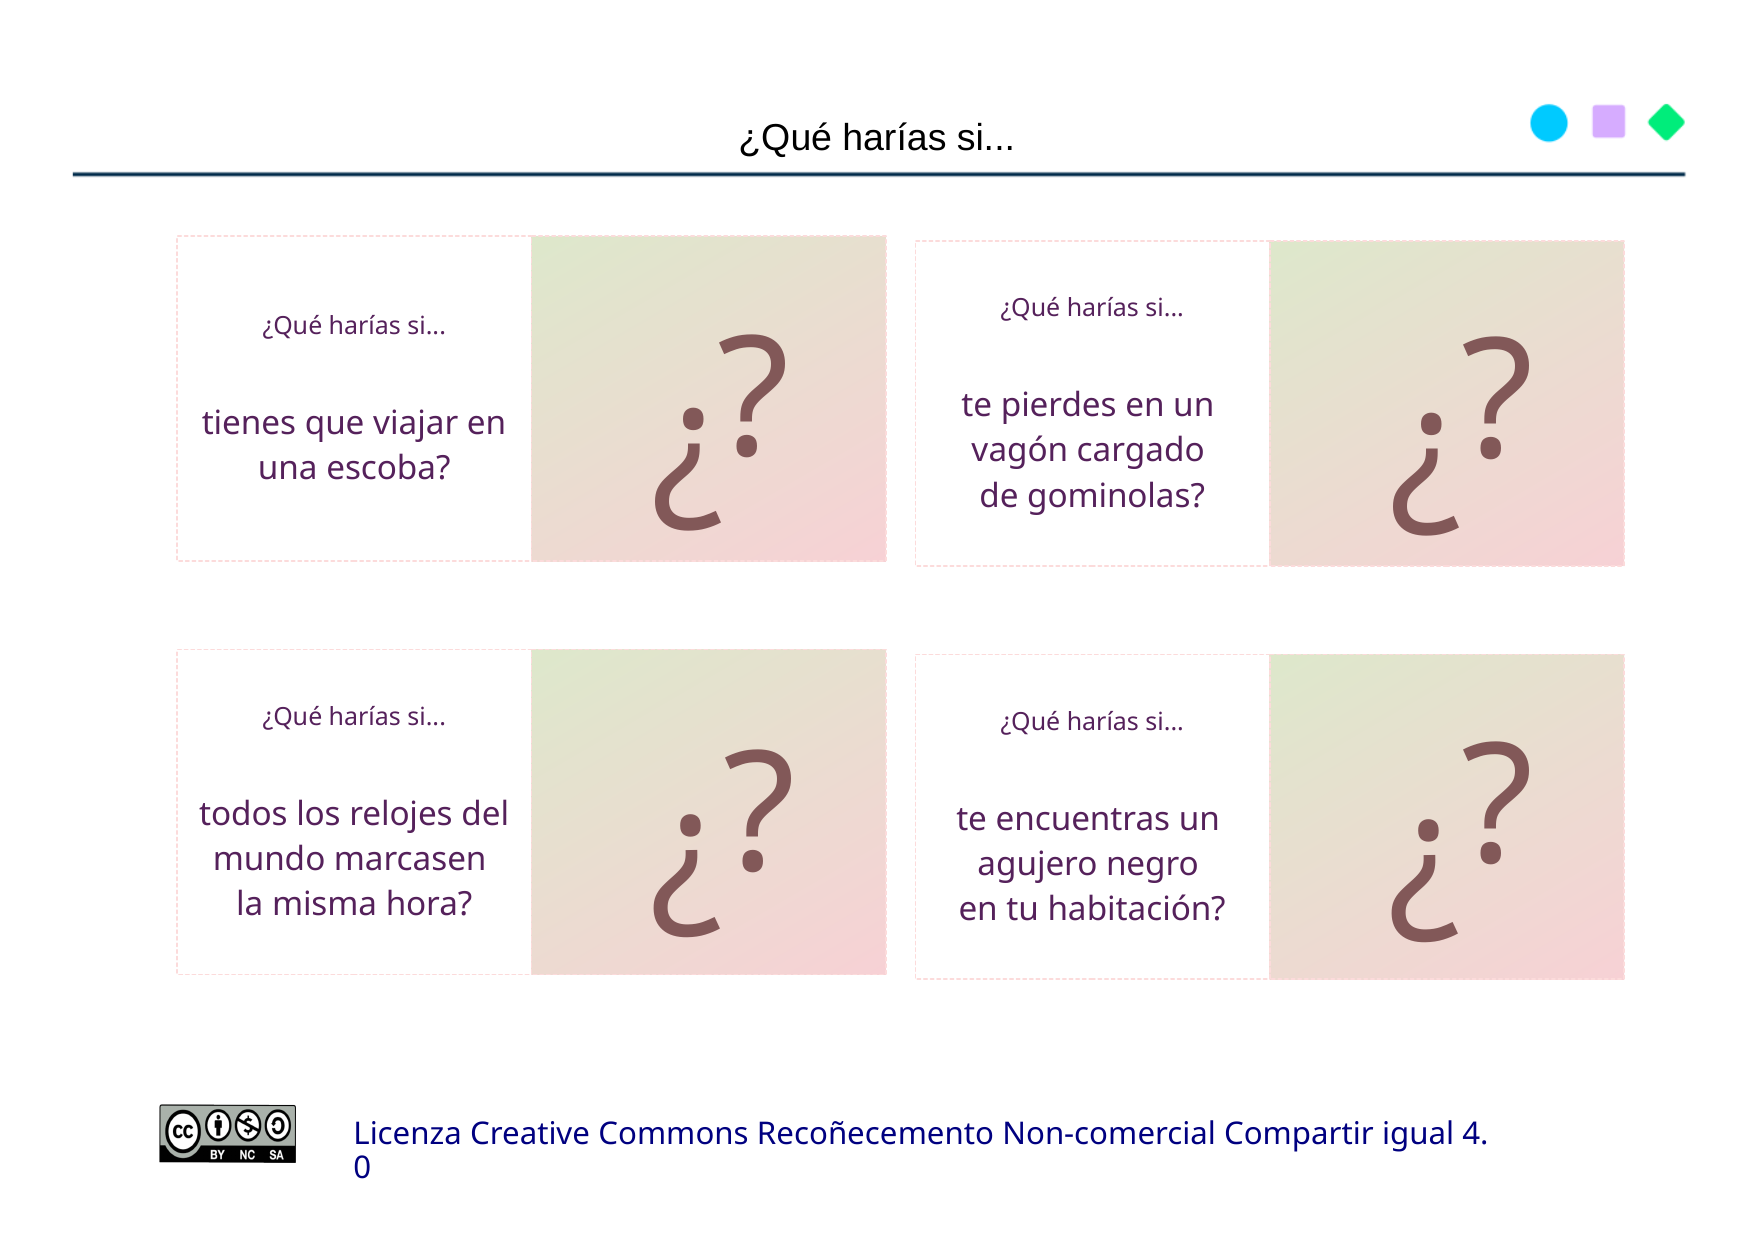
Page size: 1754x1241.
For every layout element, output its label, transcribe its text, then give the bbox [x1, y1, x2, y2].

text_box ? [1333, 641, 1477, 1009]
text_box ? [531, 231, 739, 597]
text_box [1270, 654, 1338, 980]
text_box Licenza Creative Commons Recoñecemento Non-comercial Compartir igual 4.0 [338, 1084, 1506, 1182]
text_box ¿Qué harías si... tienes que viajar en una escoba? [177, 236, 531, 562]
text_box ? [702, 233, 898, 621]
text_box ? [1269, 236, 1446, 602]
text_box ¿Qué harías si... te pierdes en un vagón cargado de gominolas? [915, 241, 1269, 566]
text_box ? [1446, 641, 1642, 1028]
text_box ? [708, 649, 904, 1036]
text_box ¿Qué harías si... te encuentras un agujero negro en tu habitación? [915, 654, 1270, 980]
text_box ¿Qué harías si... todos los relojes del mundo marcasen la misma hora? [177, 649, 532, 975]
picture [59, 76, 1695, 199]
text_box [532, 649, 600, 975]
picture [159, 1104, 296, 1163]
text_box ? [594, 636, 739, 1004]
text_box ? [1446, 236, 1642, 623]
